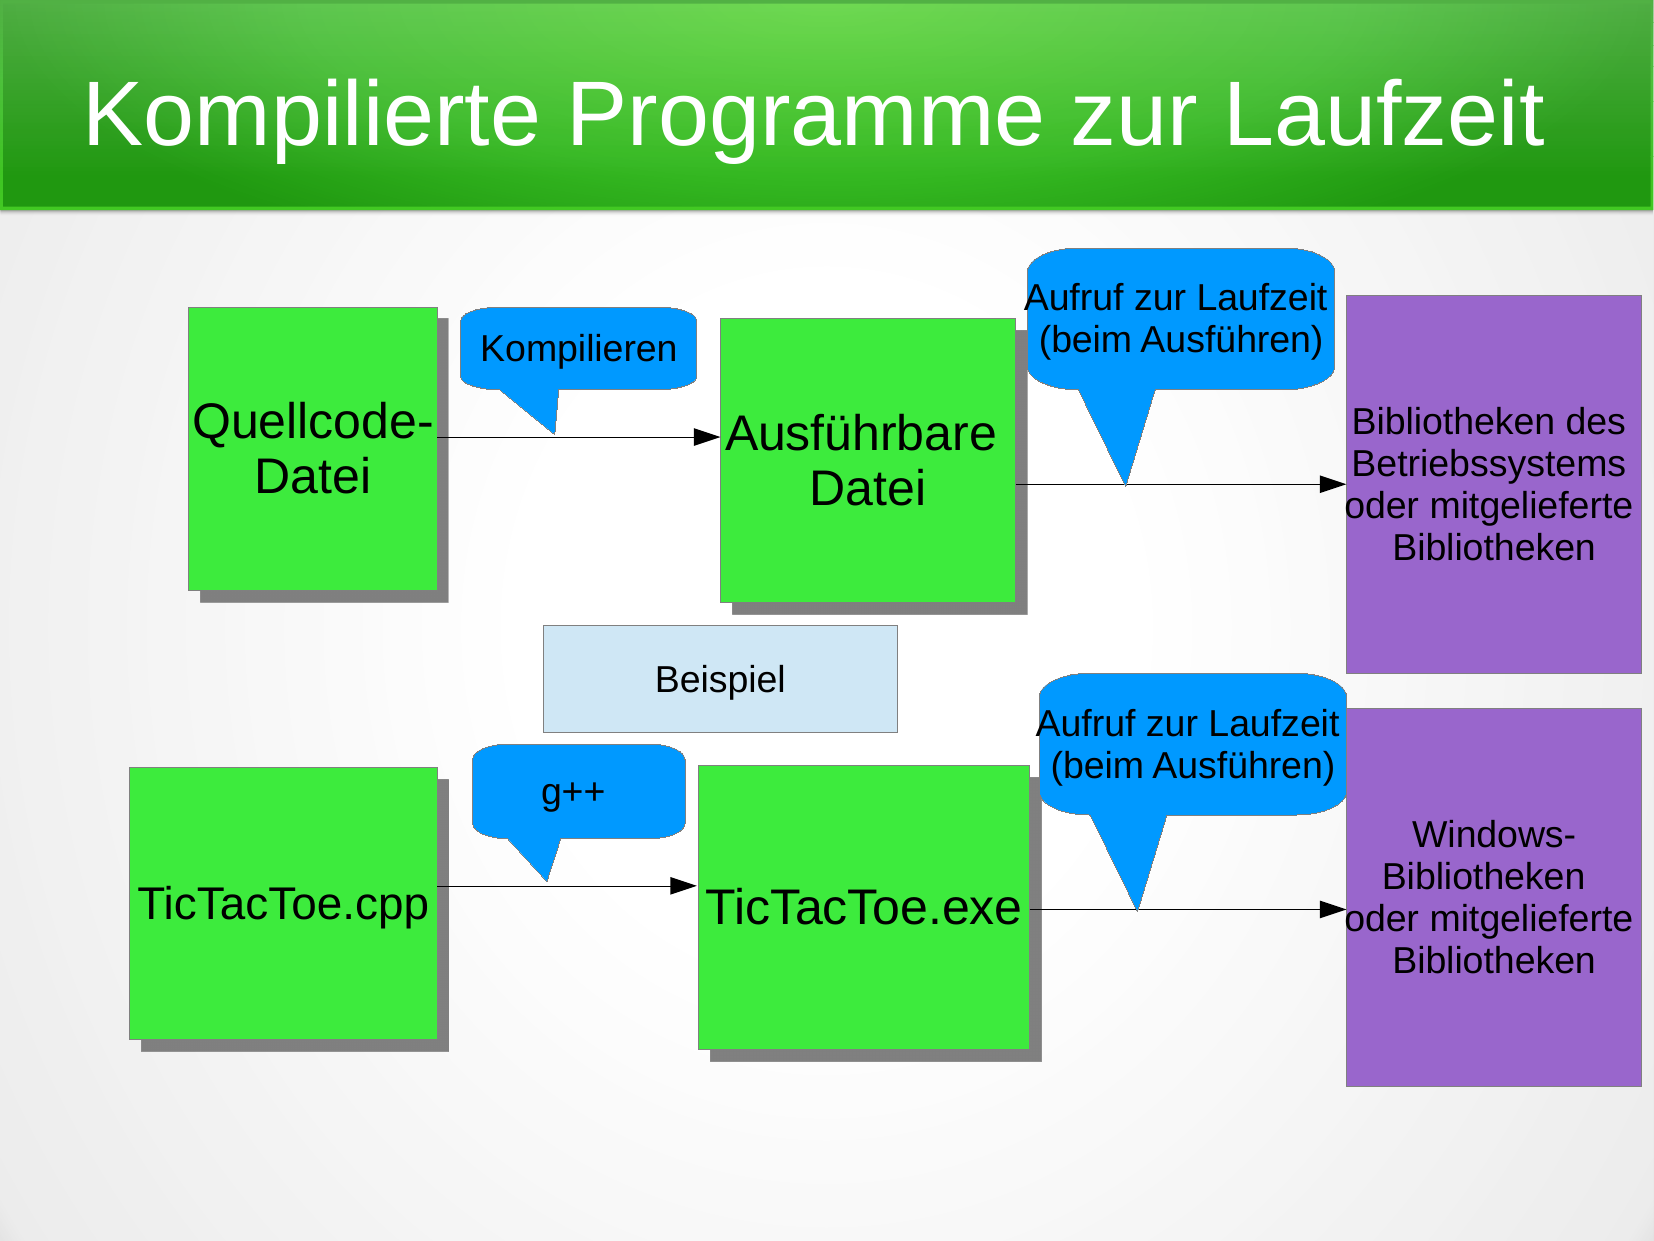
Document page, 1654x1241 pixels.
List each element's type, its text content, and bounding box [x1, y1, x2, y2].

text_box Aufruf zur Laufzeit (beim Ausführen) [1039, 673, 1347, 912]
text_box Windows- Bibliotheken oder mitgelieferte Bibliotheken [1346, 708, 1642, 1087]
text_box Aufruf zur Laufzeit (beim Ausführen) [1027, 248, 1335, 487]
text_box Bibliotheken des Betriebssystems oder mitgelieferte Bibliotheken [1346, 295, 1642, 674]
text_box Ausführbare Datei [720, 318, 1016, 603]
text_box Kompilieren [460, 307, 697, 435]
text_box TicTacToe.exe [698, 765, 1030, 1050]
text_box Quellcode- Datei [188, 307, 438, 591]
title Kompilierte Programme zur Laufzeit [82, 49, 1571, 179]
text_box Beispiel [543, 625, 898, 733]
text_box TicTacToe.cpp [129, 767, 438, 1040]
text_box g++ [472, 744, 686, 882]
